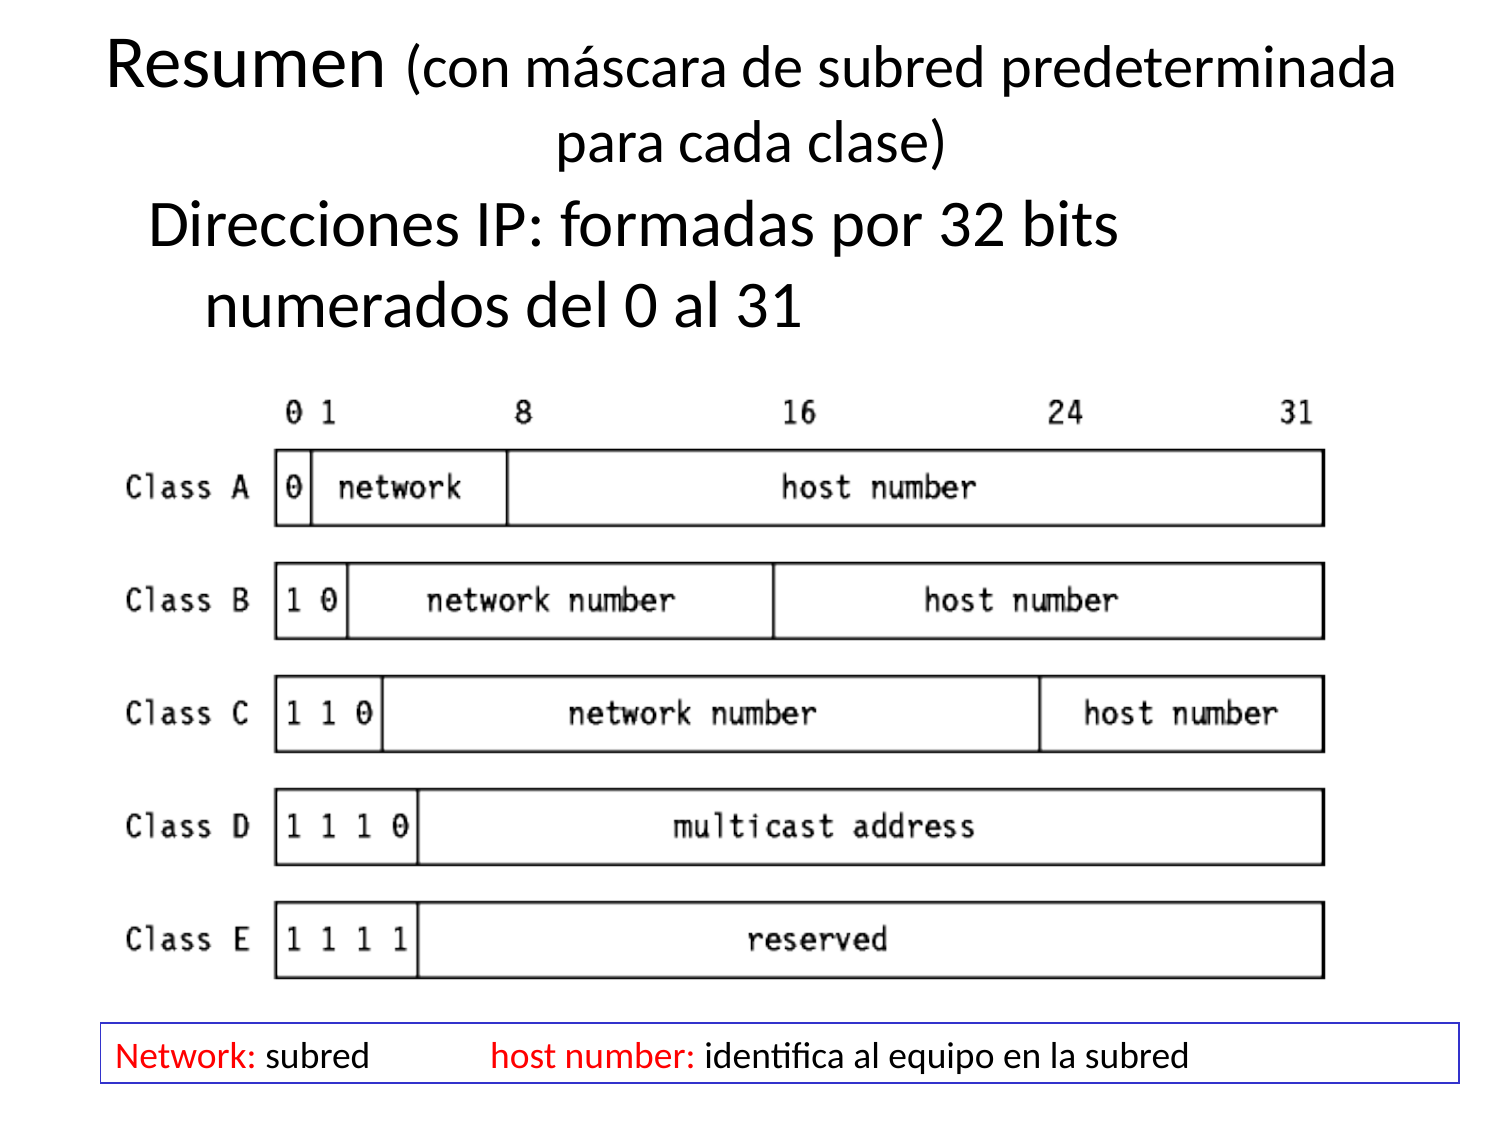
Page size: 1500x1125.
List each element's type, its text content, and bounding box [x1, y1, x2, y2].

picture [112, 385, 1341, 995]
list Direcciones IP: formadas por 32 bits numerados del 0 al 31 [76, 172, 1436, 1000]
text_box Network: subred host number: identifica al equipo en la subred [100, 1023, 1459, 1075]
title Resumen (con máscara de subred predeterminada para cada clase) [76, 0, 1427, 172]
